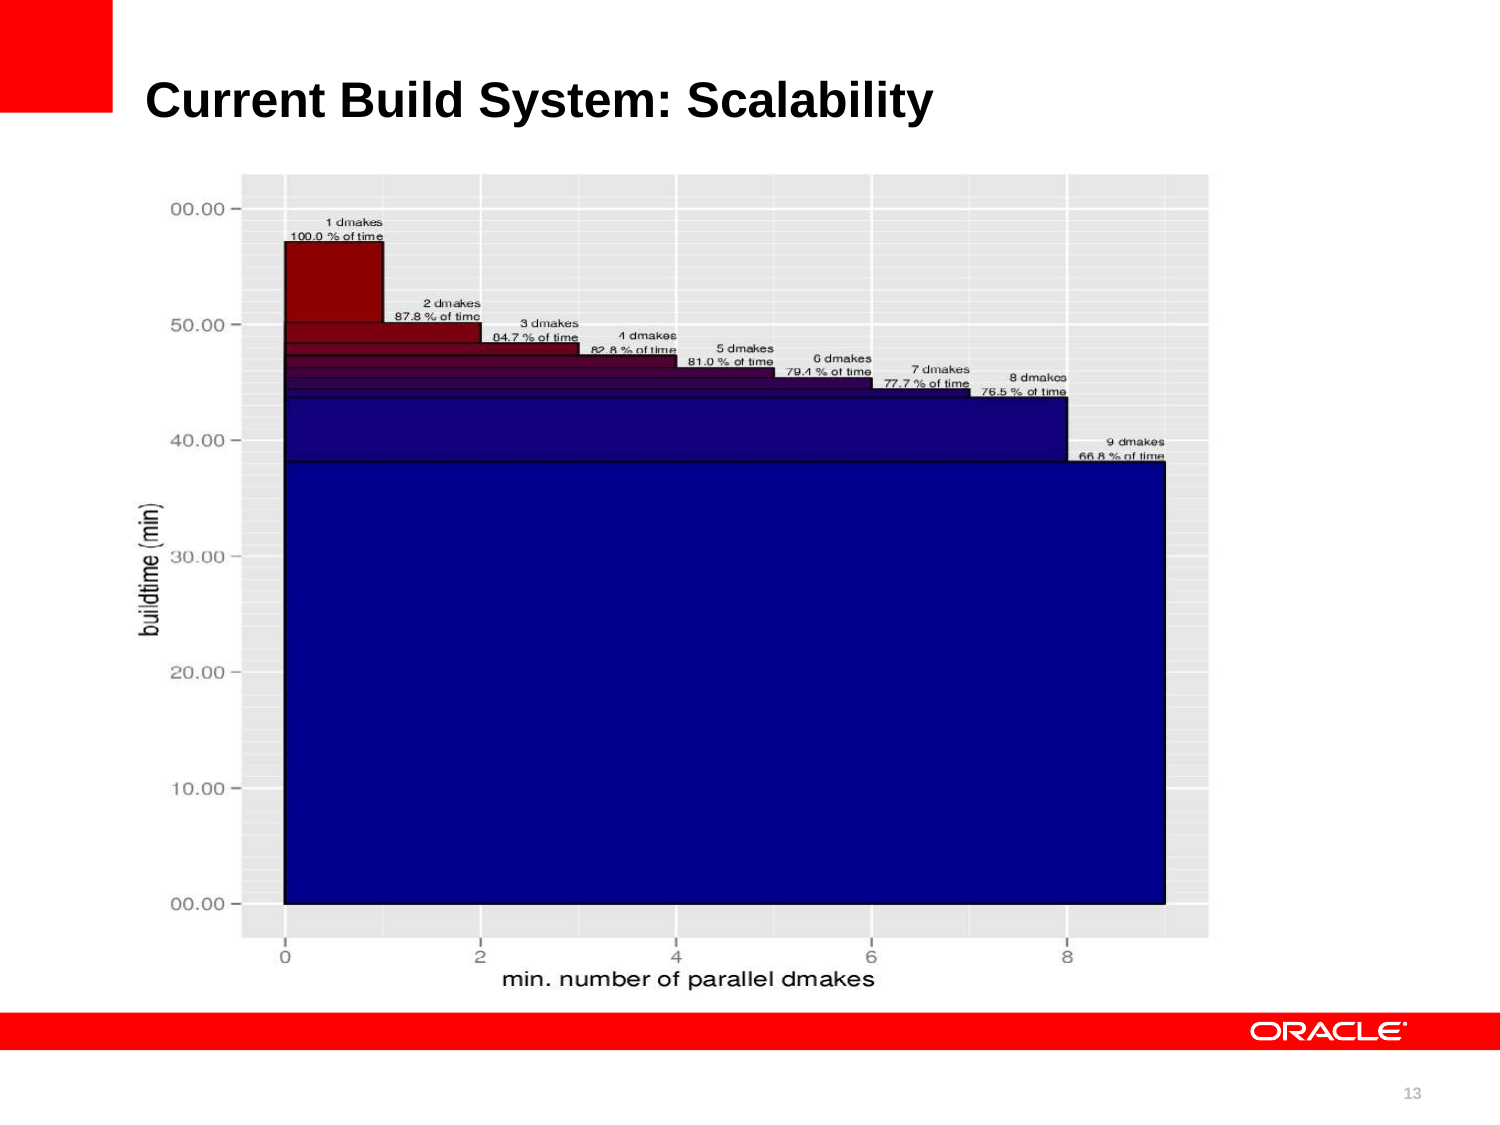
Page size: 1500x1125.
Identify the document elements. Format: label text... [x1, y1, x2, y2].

title Current Build System: Scalability [145, 67, 1500, 172]
picture [115, 149, 1241, 1004]
